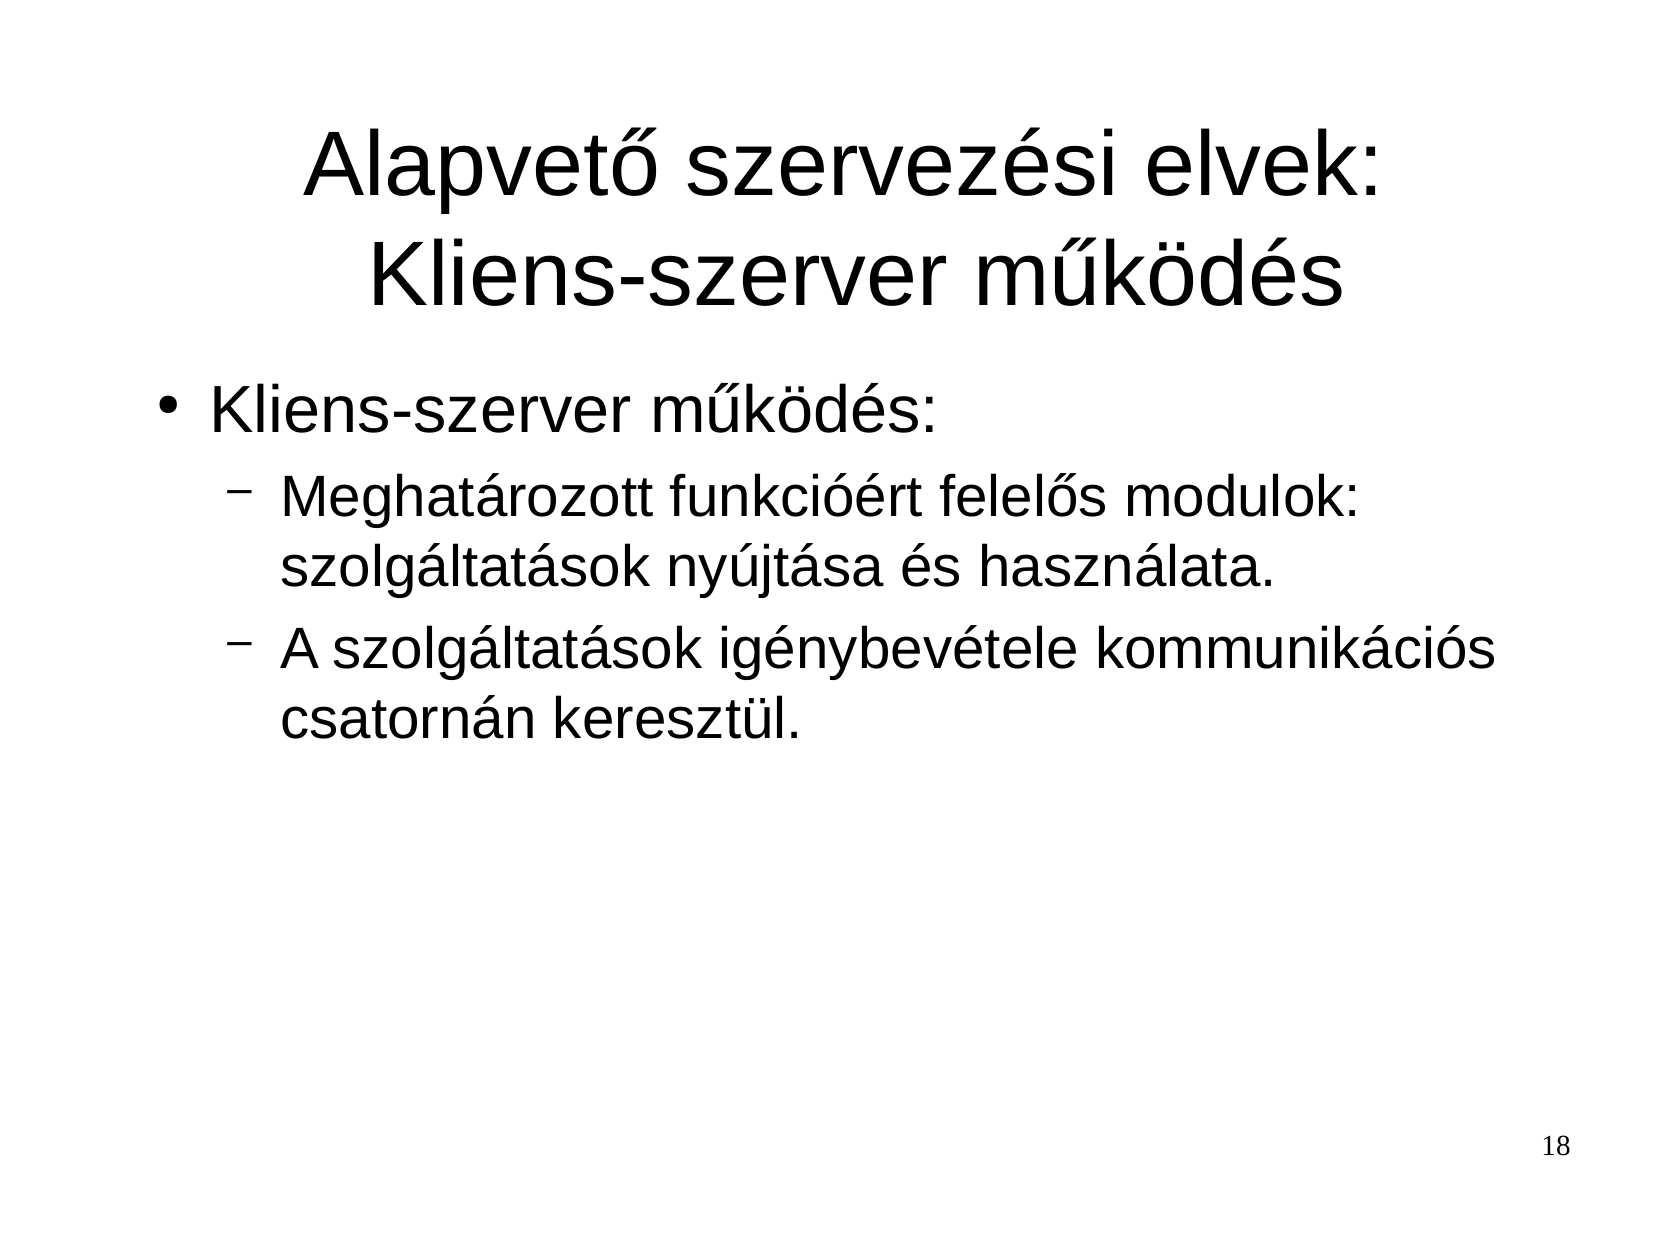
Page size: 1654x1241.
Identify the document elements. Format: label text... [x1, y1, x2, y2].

list Kliens-szerver működés: Meghatározott funkcióért felelős modulok: szolgáltatások nyújtása és használata. A szolgáltatások igénybevétele kommunikációs csatornán keresztül. [124, 358, 1530, 1103]
title Alapvető szervezési elvek: Kliens-szerver működés [124, 110, 1530, 317]
